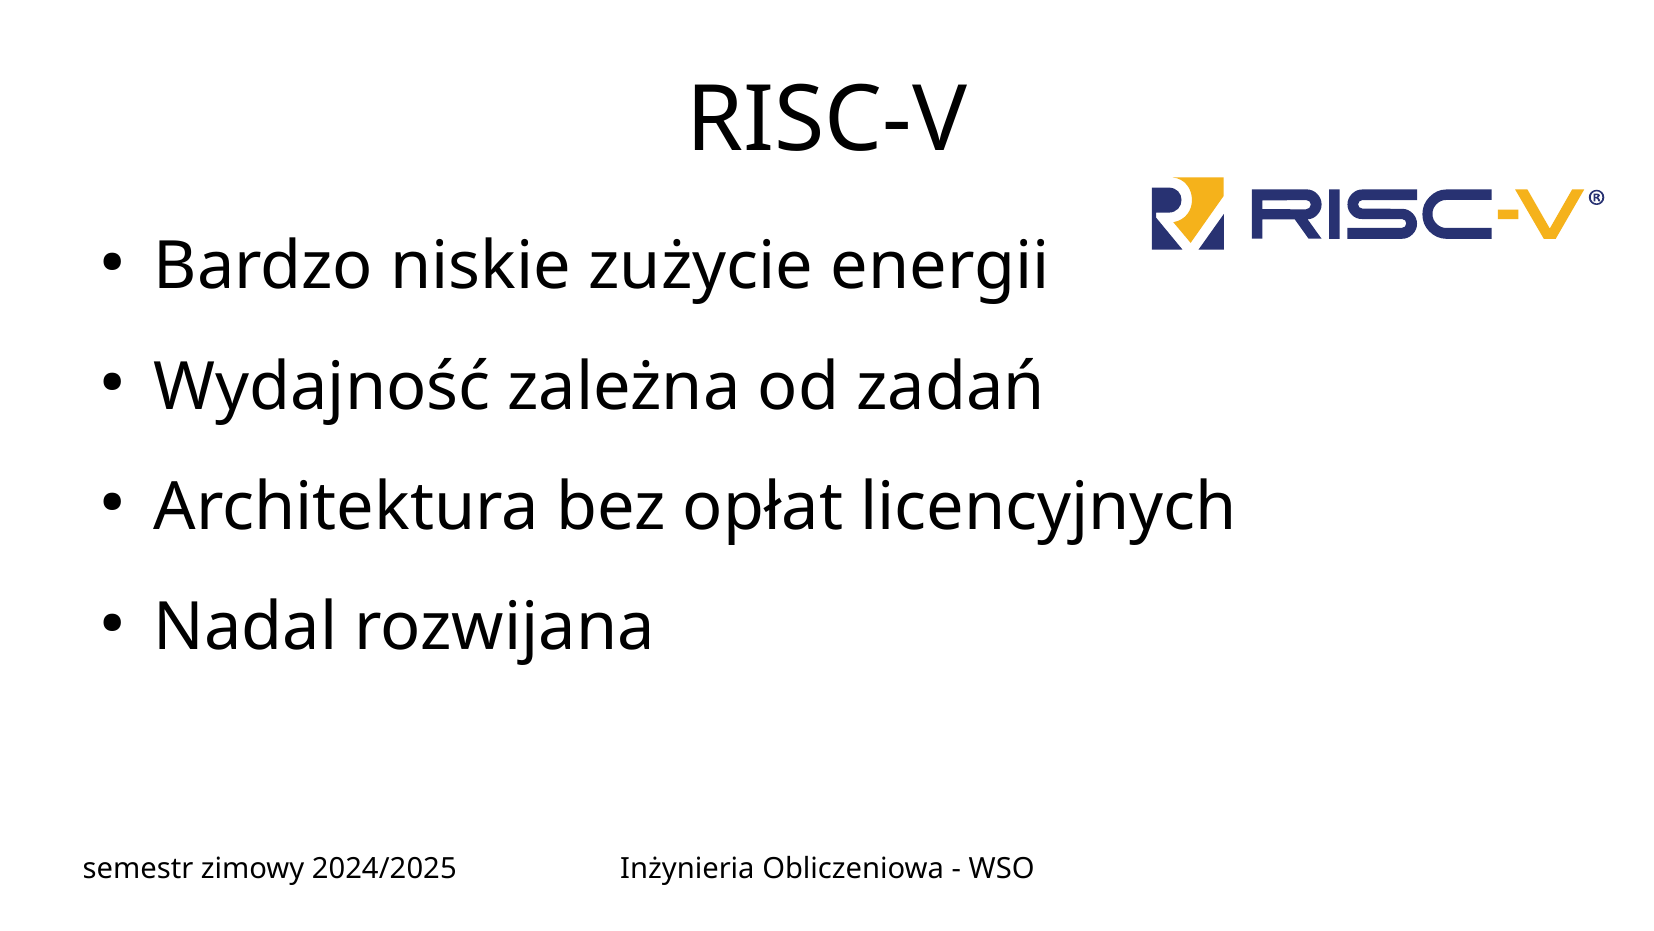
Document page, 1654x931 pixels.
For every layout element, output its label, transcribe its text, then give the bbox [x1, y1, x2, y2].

title RISC-V [82, 37, 1571, 193]
list Bardzo niskie zużycie energii Wydajność zależna od zadań Architektura bez opłat licencyjnych Nadal rozwijana [82, 217, 1571, 757]
picture [1151, 177, 1605, 250]
